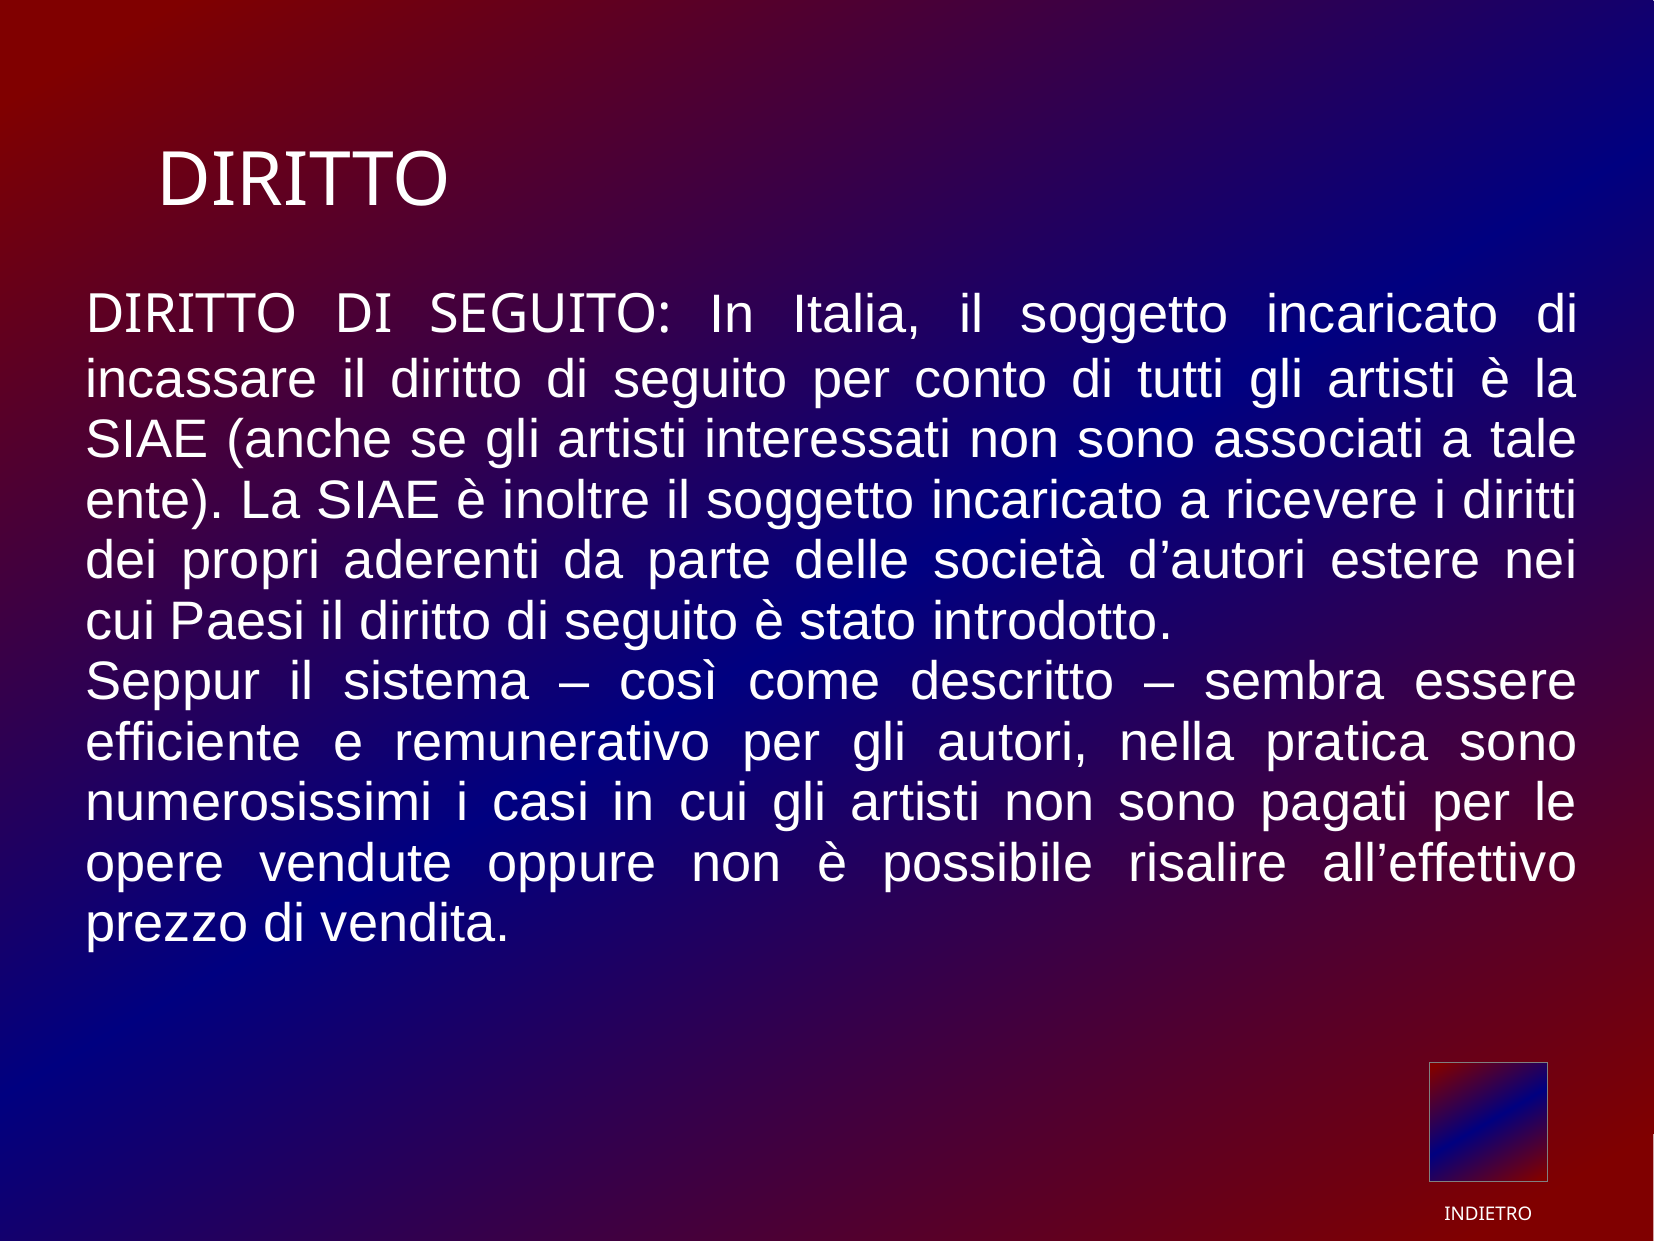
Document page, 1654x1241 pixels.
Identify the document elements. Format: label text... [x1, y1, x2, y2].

text_box [1429, 1066, 1548, 1182]
text_box DIRITTO DI SEGUITO: In Italia, il soggetto incaricato di incassare il diritto di seguito per conto di tutti gli artisti è la SIAE (anche se gli artisti interessati non sono associati a tale ente). La SIAE è inoltre il soggetto incaricato a ricevere i diritti dei propri aderenti da parte delle società d’autori estere nei cui Paesi il diritto di seguito è stato introdotto. Seppur il sistema – così come descritto – sembra essere efficiente e remunerativo per gli autori, nella pratica sono numerosissimi i casi in cui gli artisti non sono pagati per le opere vendute oppure non è possibile risalire all’effettivo prezzo di vendita. [70, 266, 1595, 1066]
text_box DIRITTO [123, 118, 485, 254]
text_box INDIETRO [1429, 1192, 1548, 1233]
